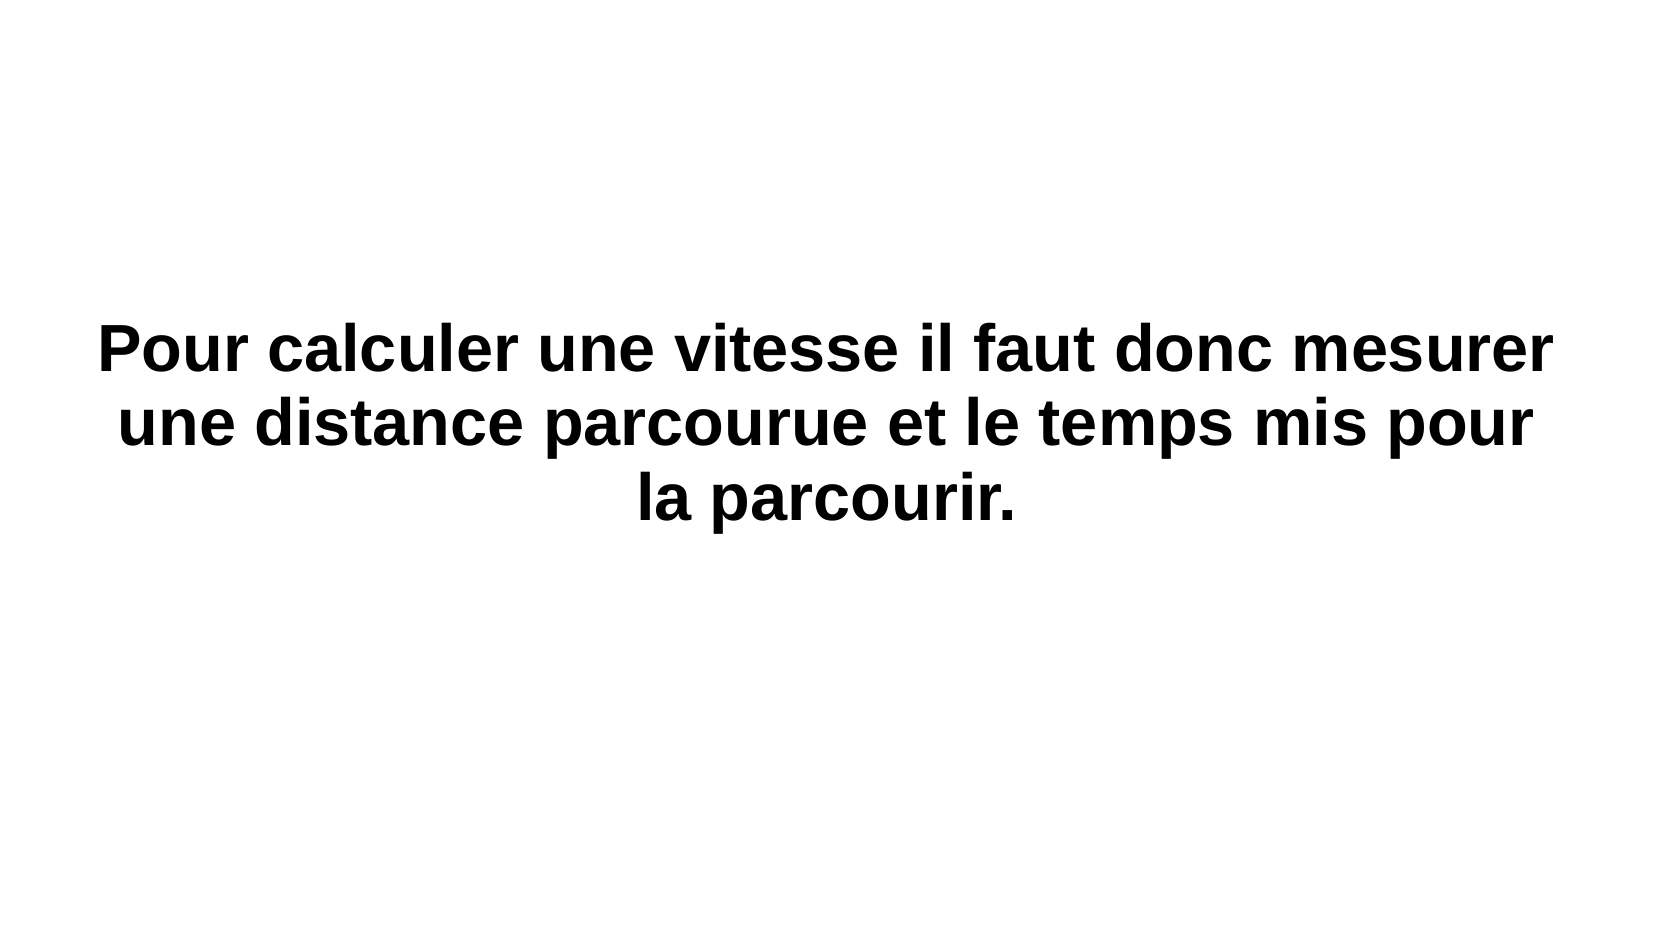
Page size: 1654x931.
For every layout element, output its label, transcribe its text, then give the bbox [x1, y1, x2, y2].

subtitle Pour calculer une vitesse il faut donc mesurer une distance parcourue et le temps mis pour la parcourir. [82, 88, 1571, 758]
